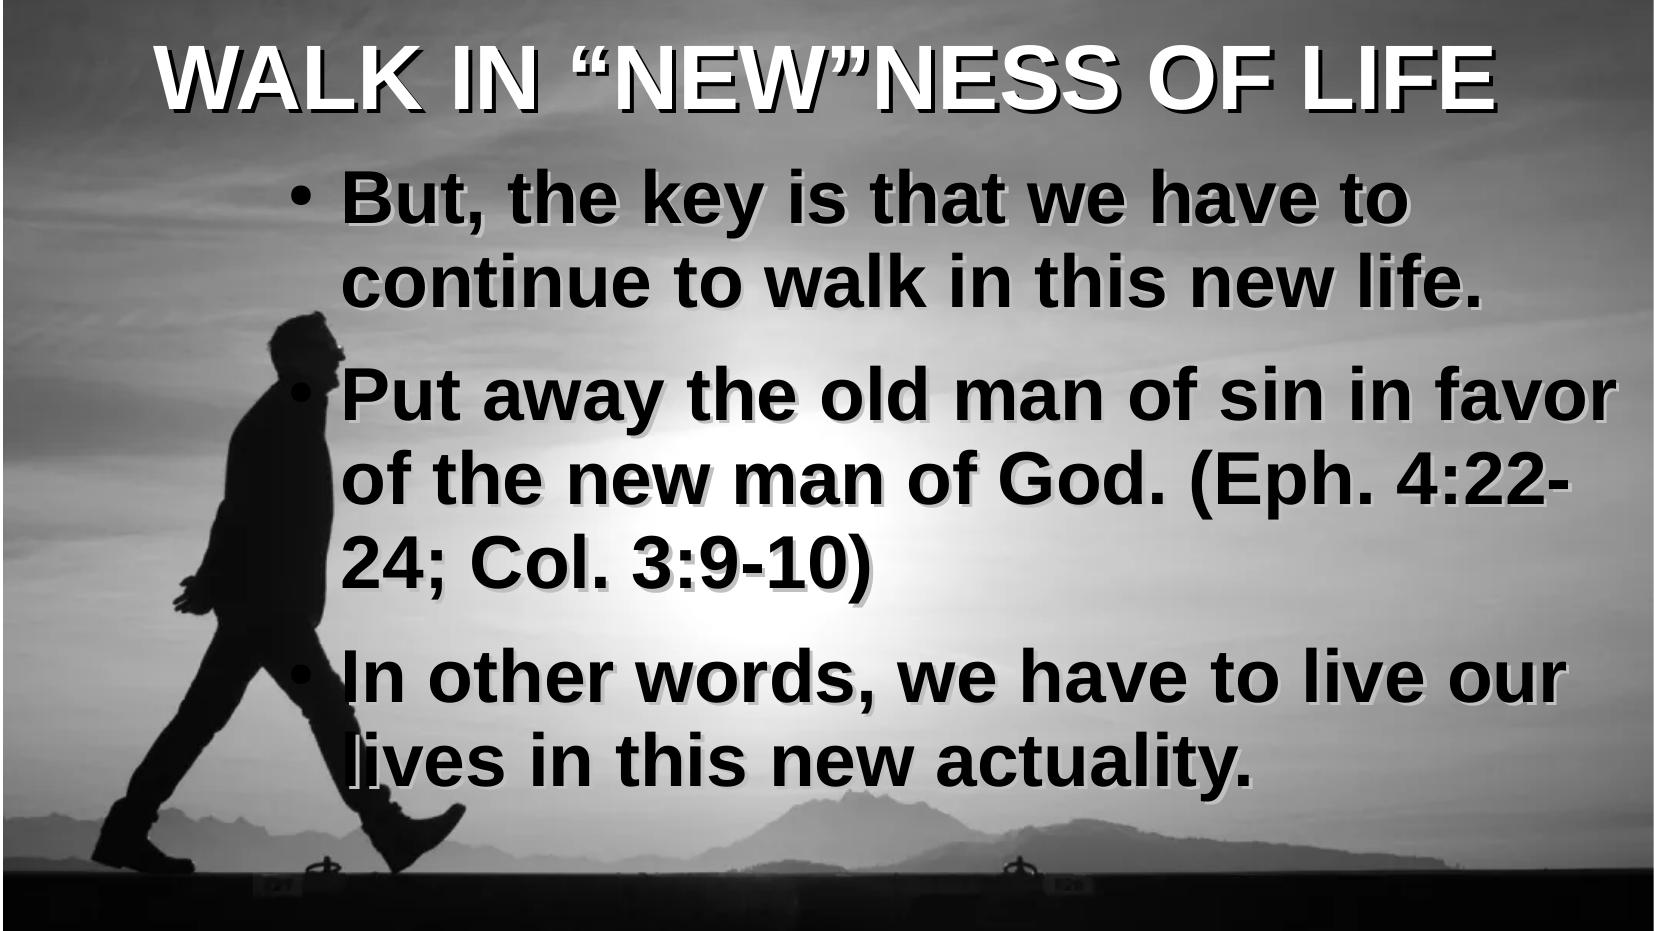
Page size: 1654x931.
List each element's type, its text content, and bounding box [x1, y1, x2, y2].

picture [3, 0, 1654, 931]
title WALK IN “NEW”NESS OF LIFE [82, 0, 1571, 156]
list But, the key is that we have to continue to walk in this new life. Put away the old man of sin in favor of the new man of God. (Eph. 4:22-24; Col. 3:9-10) In other words, we have to live our lives in this new actuality. [270, 155, 1636, 916]
